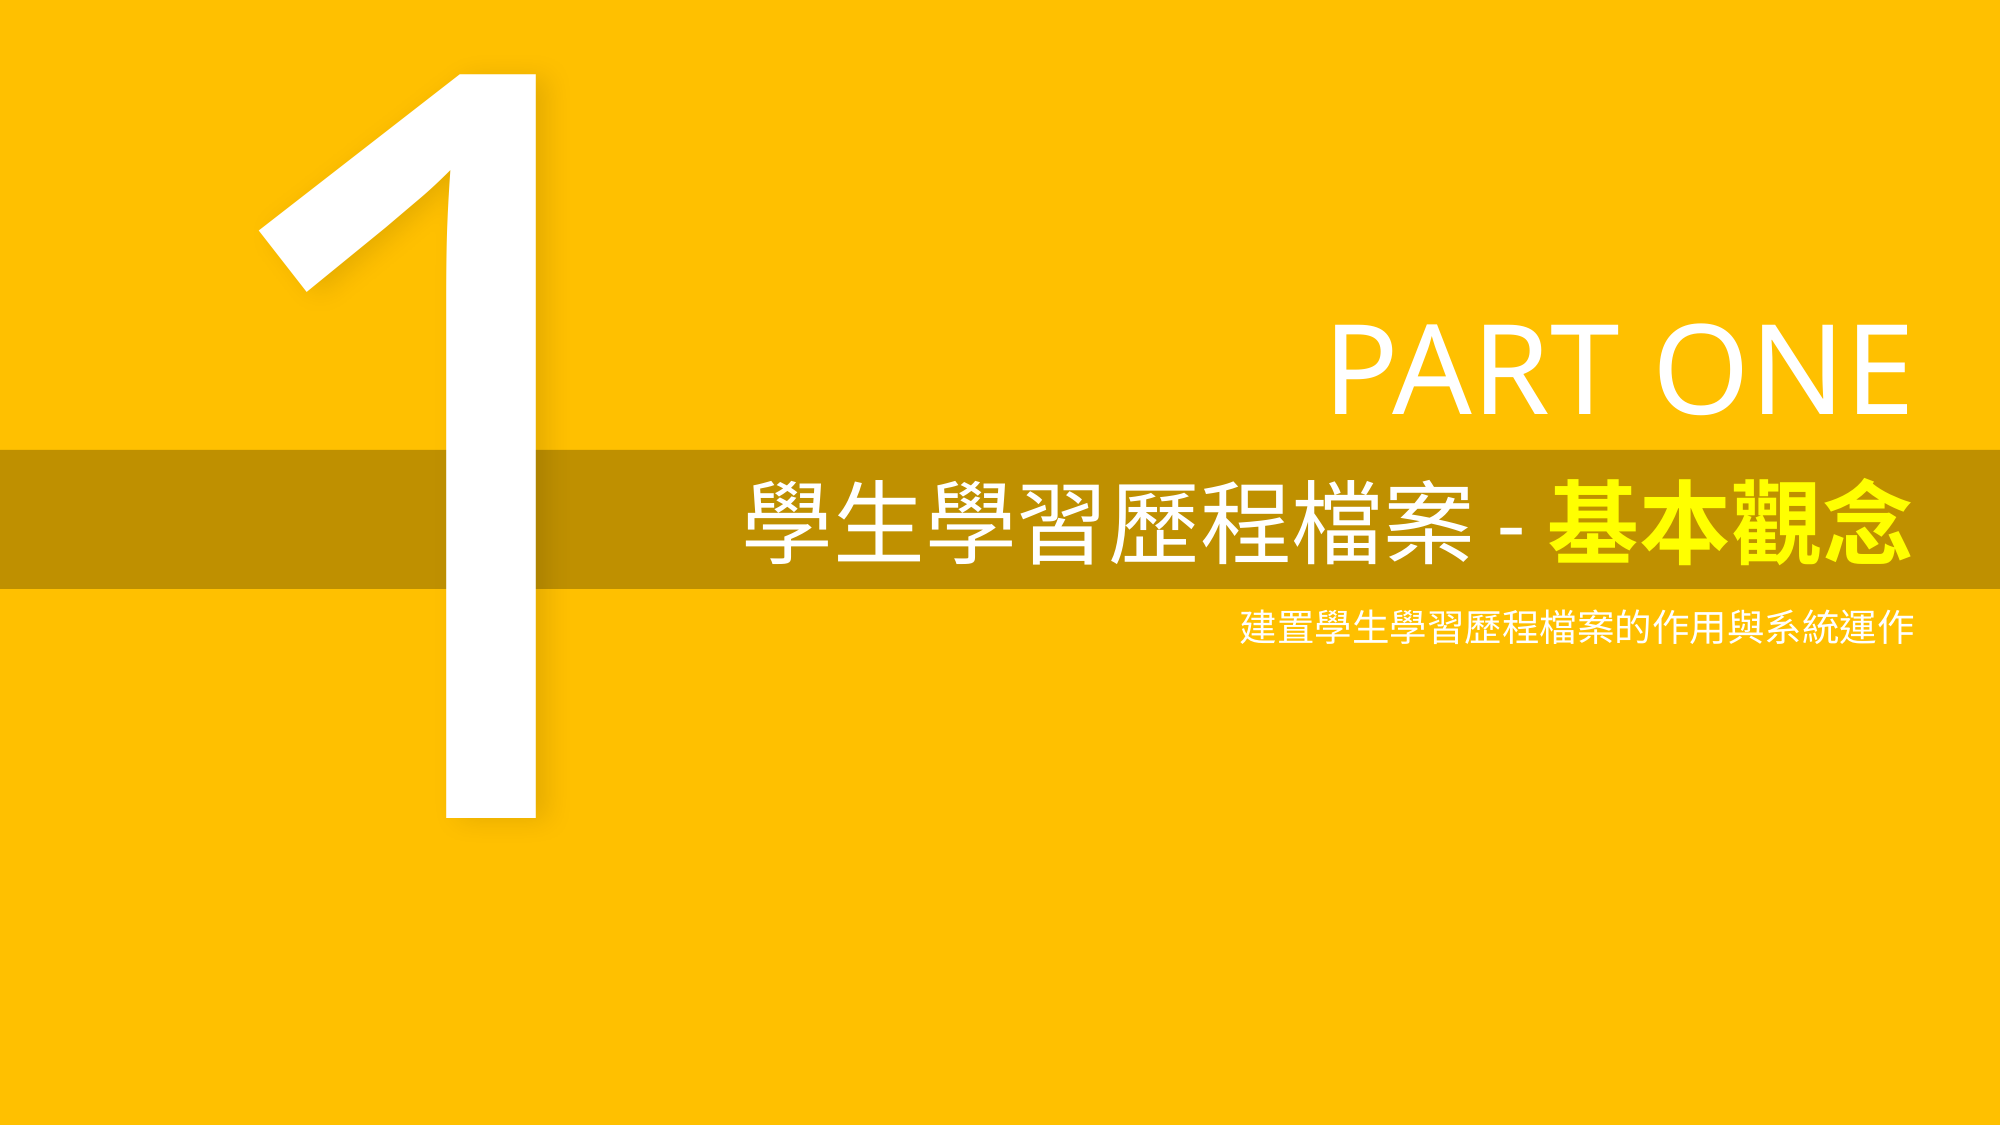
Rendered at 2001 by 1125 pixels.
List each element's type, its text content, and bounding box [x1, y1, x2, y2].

list PART ONE [852, 299, 1930, 457]
list 1 [151, 0, 583, 1125]
list 學生學習歷程檔案-基本觀念 [635, 457, 1930, 585]
list 建置學生學習歷程檔案的作用與系統運作 [852, 596, 1930, 658]
